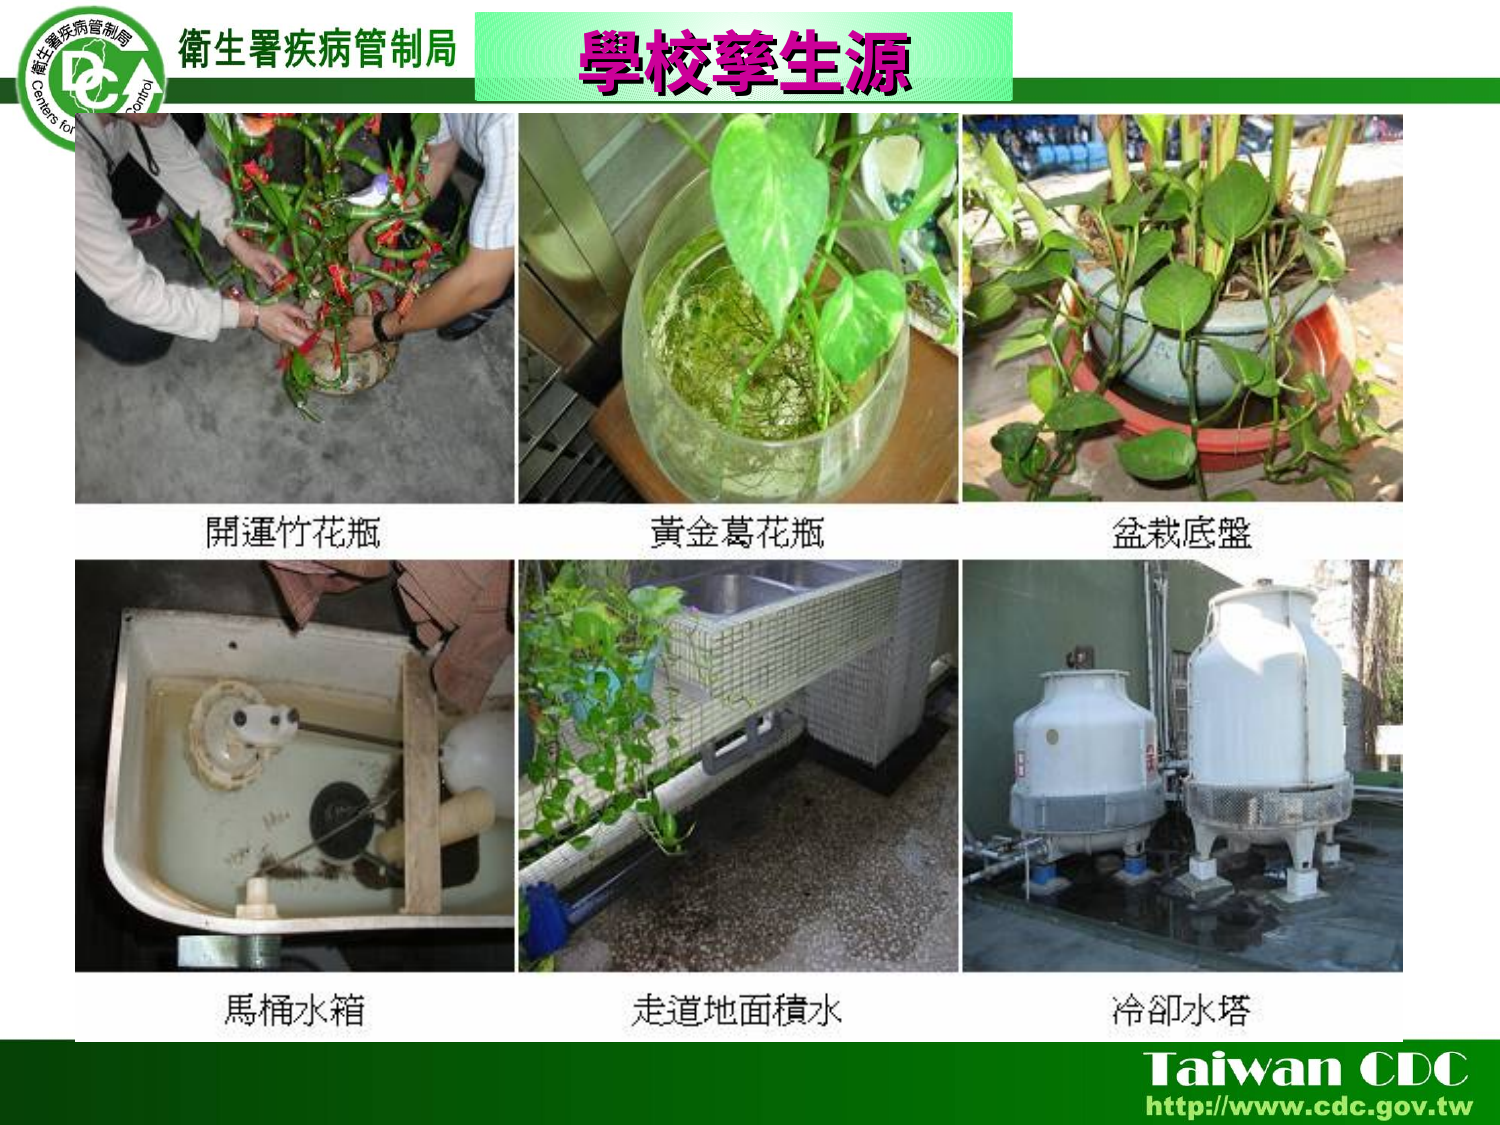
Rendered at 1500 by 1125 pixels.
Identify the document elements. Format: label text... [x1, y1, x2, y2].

text_box 學校孳生源 [475, 13, 1013, 100]
text_box [1175, 987, 1488, 1063]
picture [75, 113, 1403, 1042]
